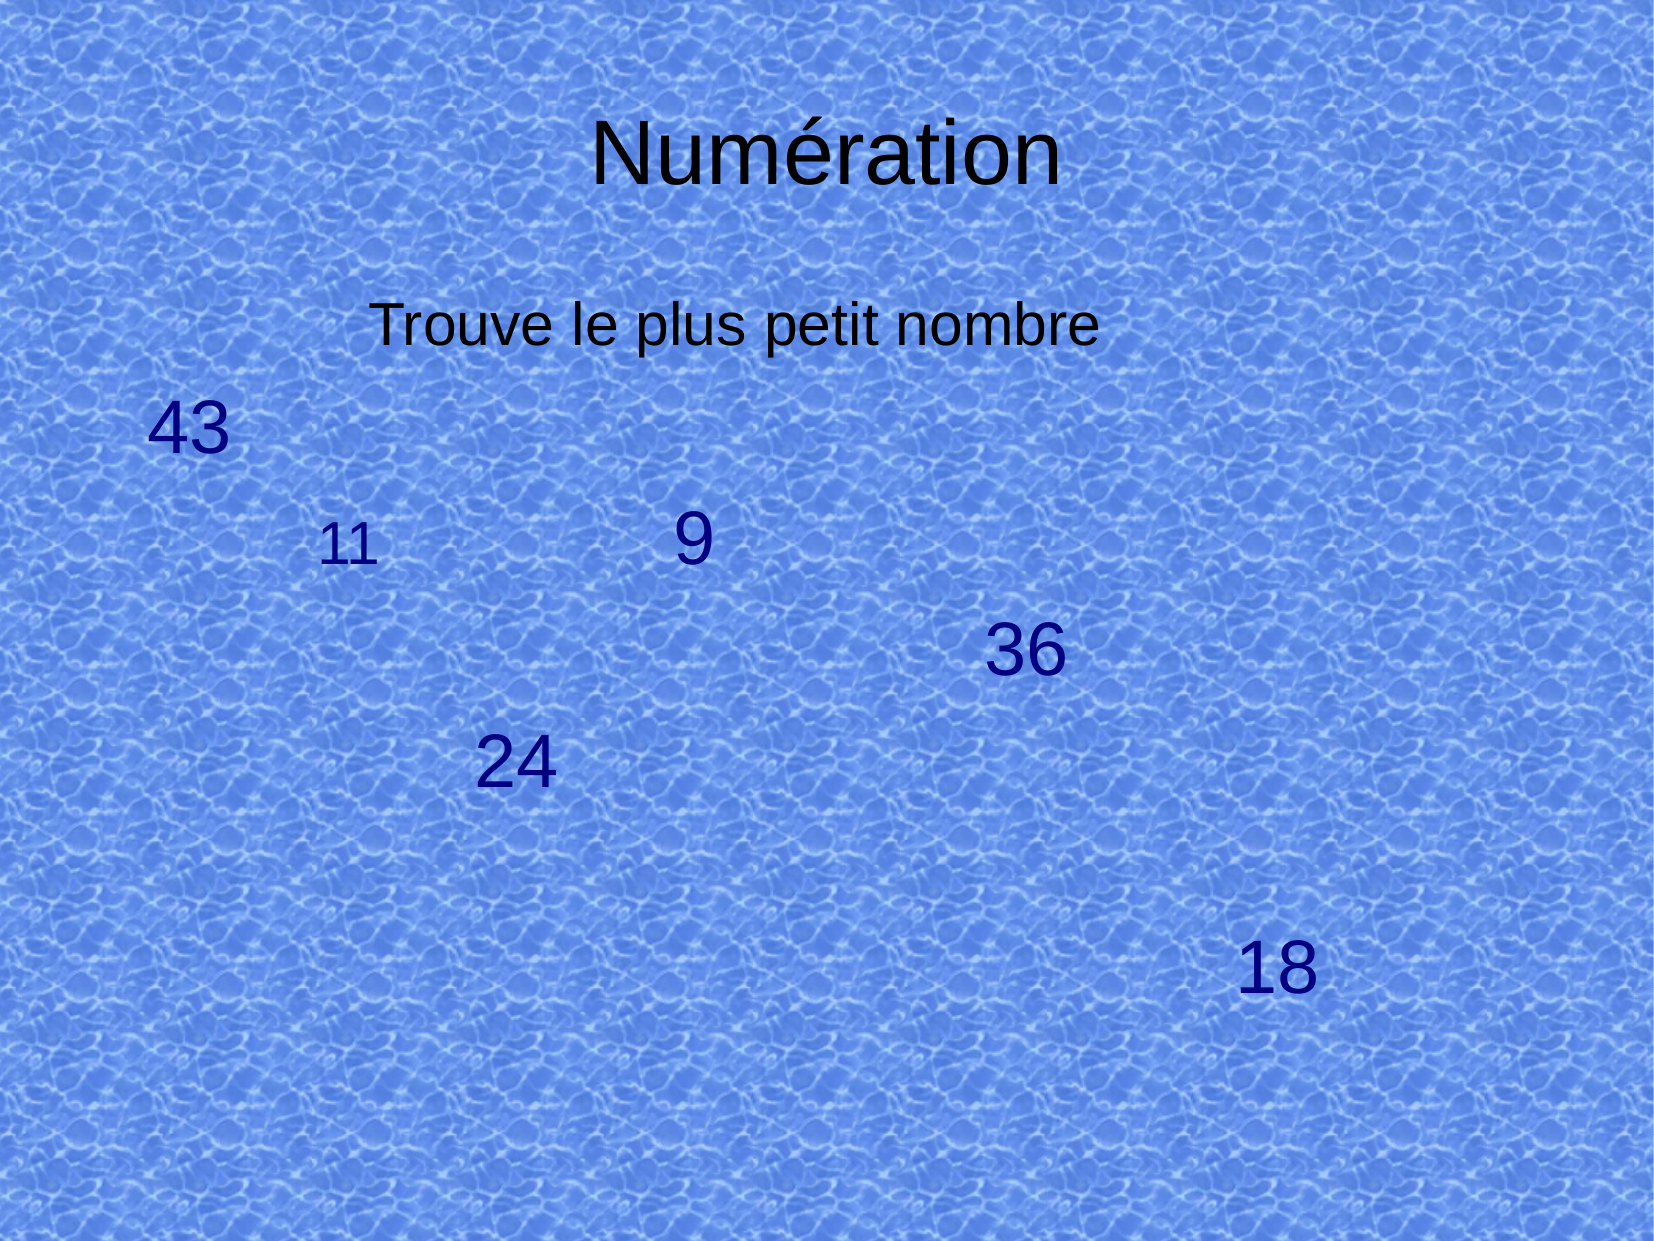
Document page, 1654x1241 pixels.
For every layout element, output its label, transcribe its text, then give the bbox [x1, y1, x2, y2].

picture [0, 0, 1654, 1241]
list Trouve le plus petit nombre 43 11 9 36 24 18 [82, 290, 1571, 1010]
title Numération [82, 49, 1571, 257]
